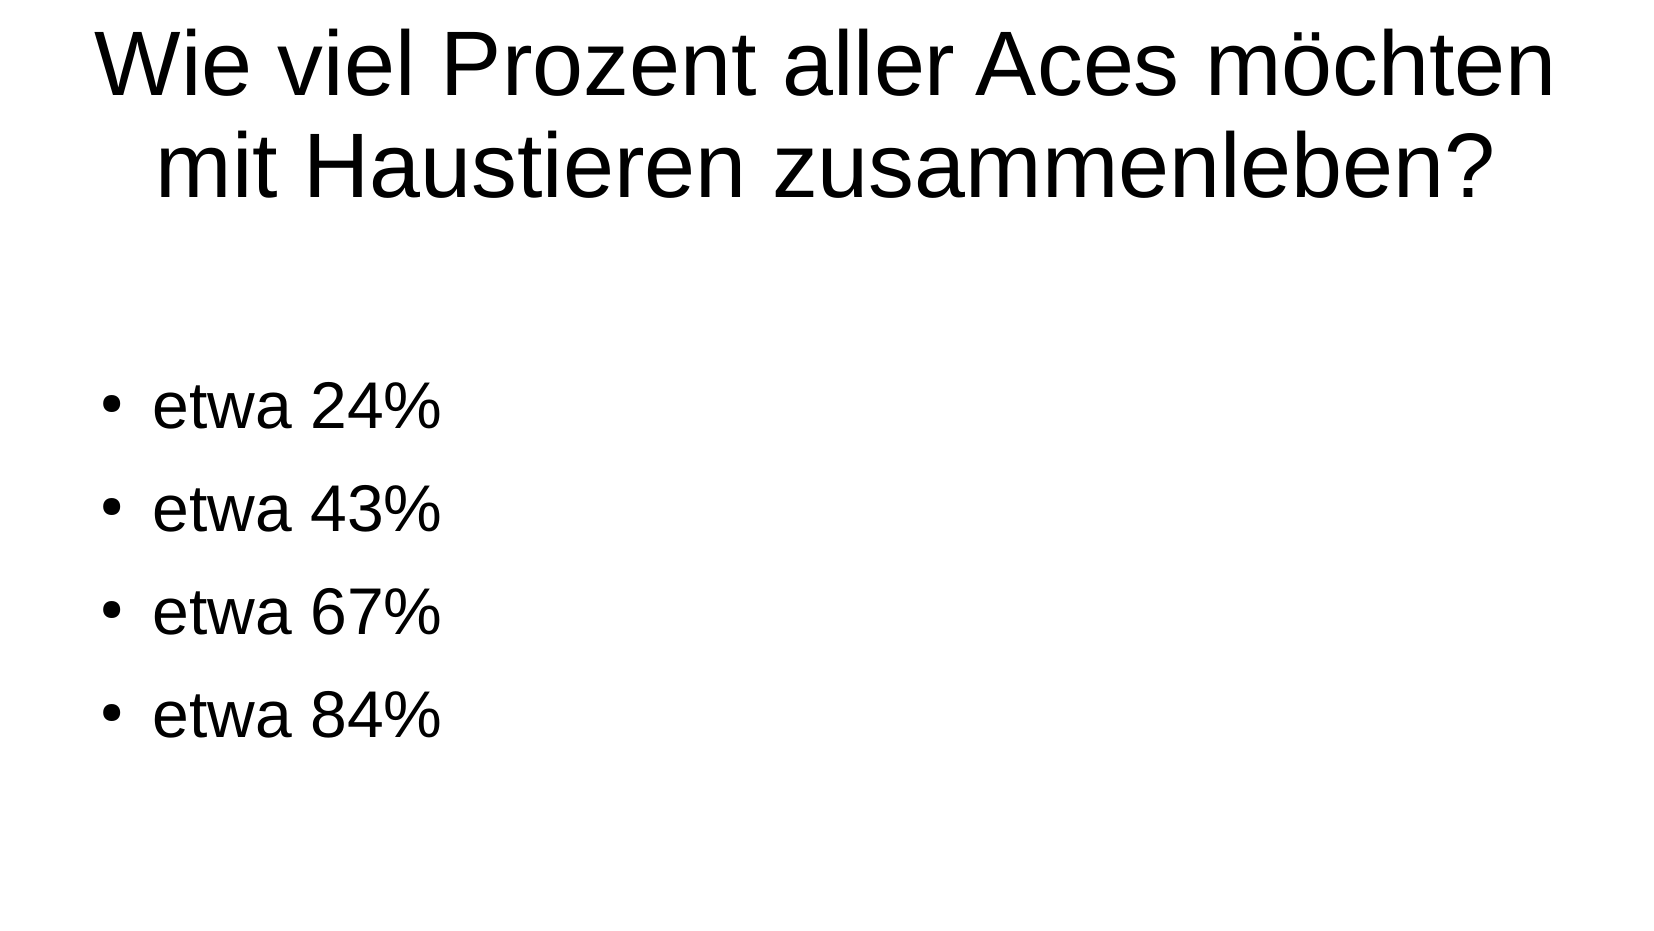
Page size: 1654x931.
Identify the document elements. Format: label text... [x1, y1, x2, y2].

list etwa 24% etwa 43% etwa 67% etwa 84% [82, 265, 1571, 758]
title Wie viel Prozent aller Aces möchten mit Haustieren zusammenleben? [82, 12, 1571, 218]
